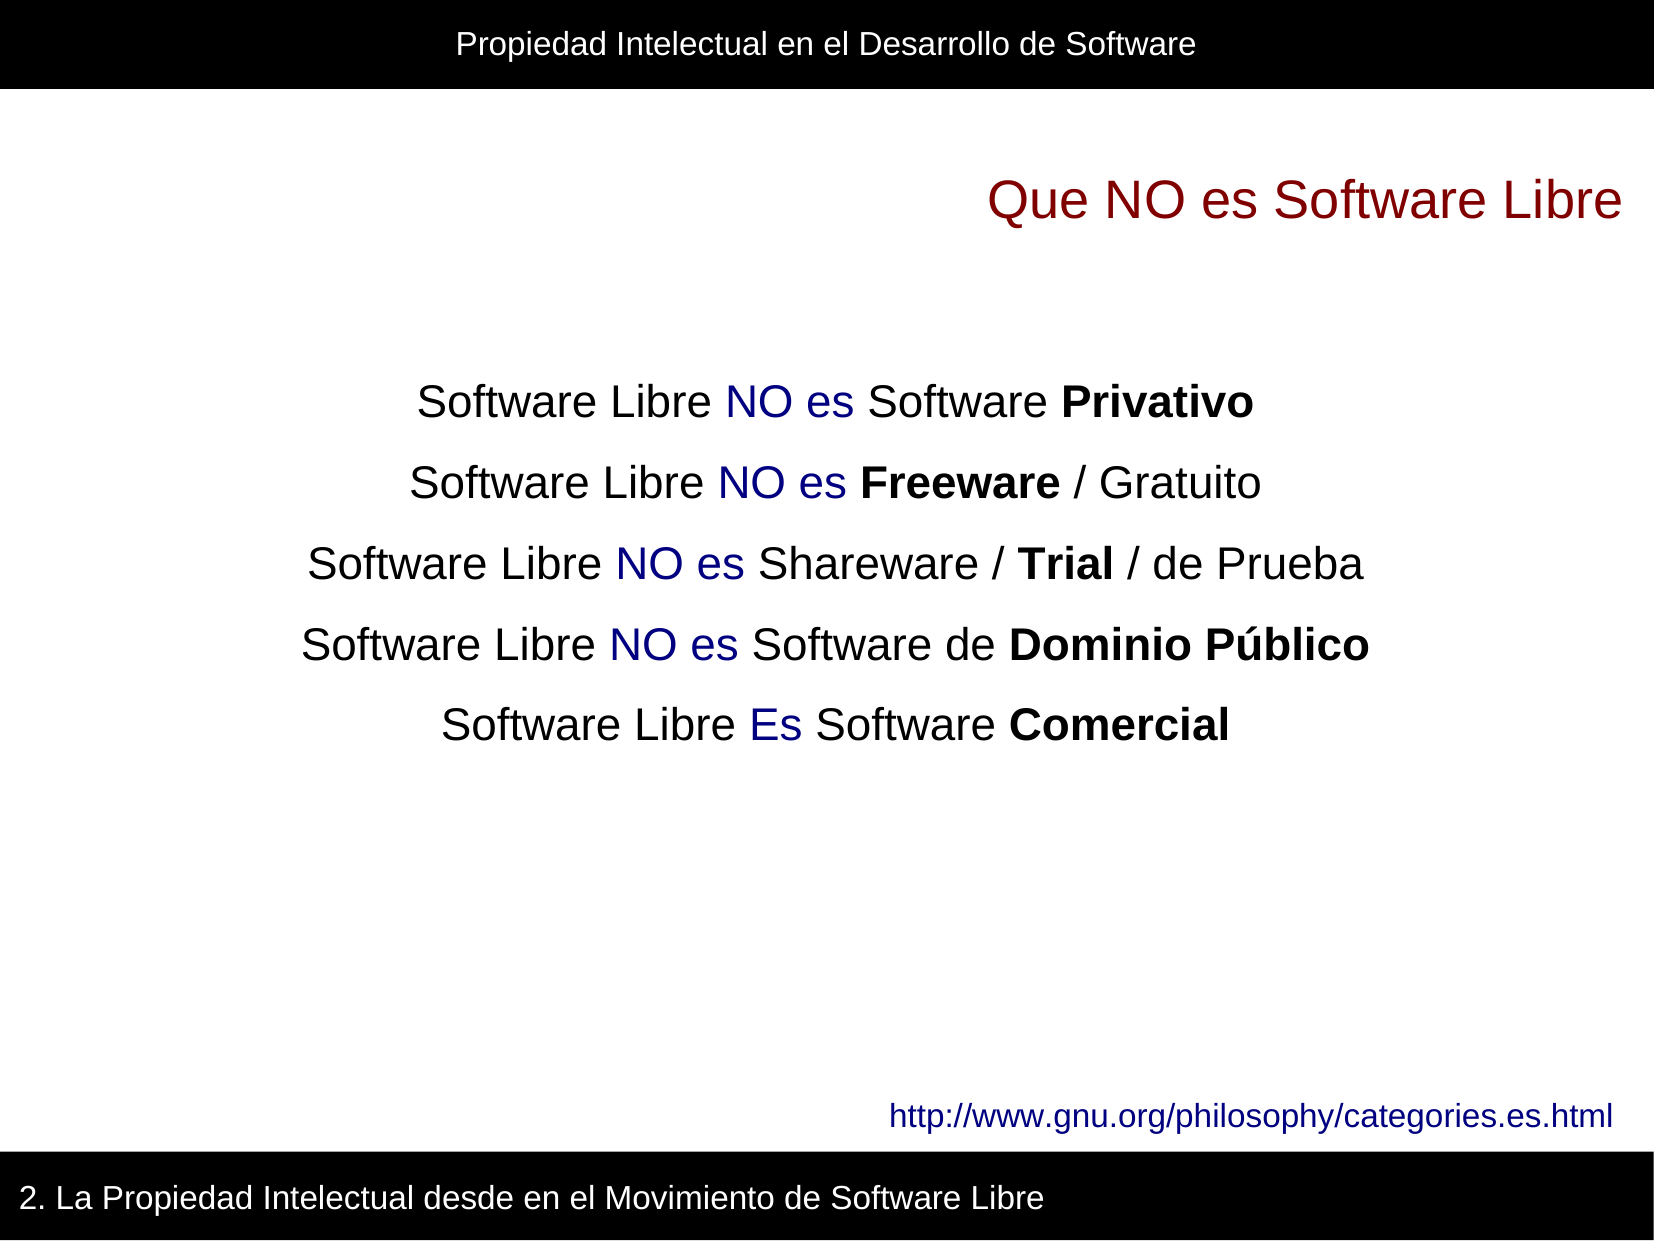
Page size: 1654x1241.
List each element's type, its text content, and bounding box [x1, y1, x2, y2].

list Software Libre NO es Software Privativo Software Libre NO es Freeware / Gratuito Software Libre NO es Shareware / Trial / de Prueba Software Libre NO es Software de Dominio Público Software Libre Es Software Comercial http://www.gnu.org/philosophy/categories.es.html [29, 295, 1625, 1142]
text_box 2. La Propiedad Intelectual desde en el Movimiento de Software Libre [18, 1180, 1047, 1218]
title Que NO es Software Libre [147, 147, 1625, 252]
